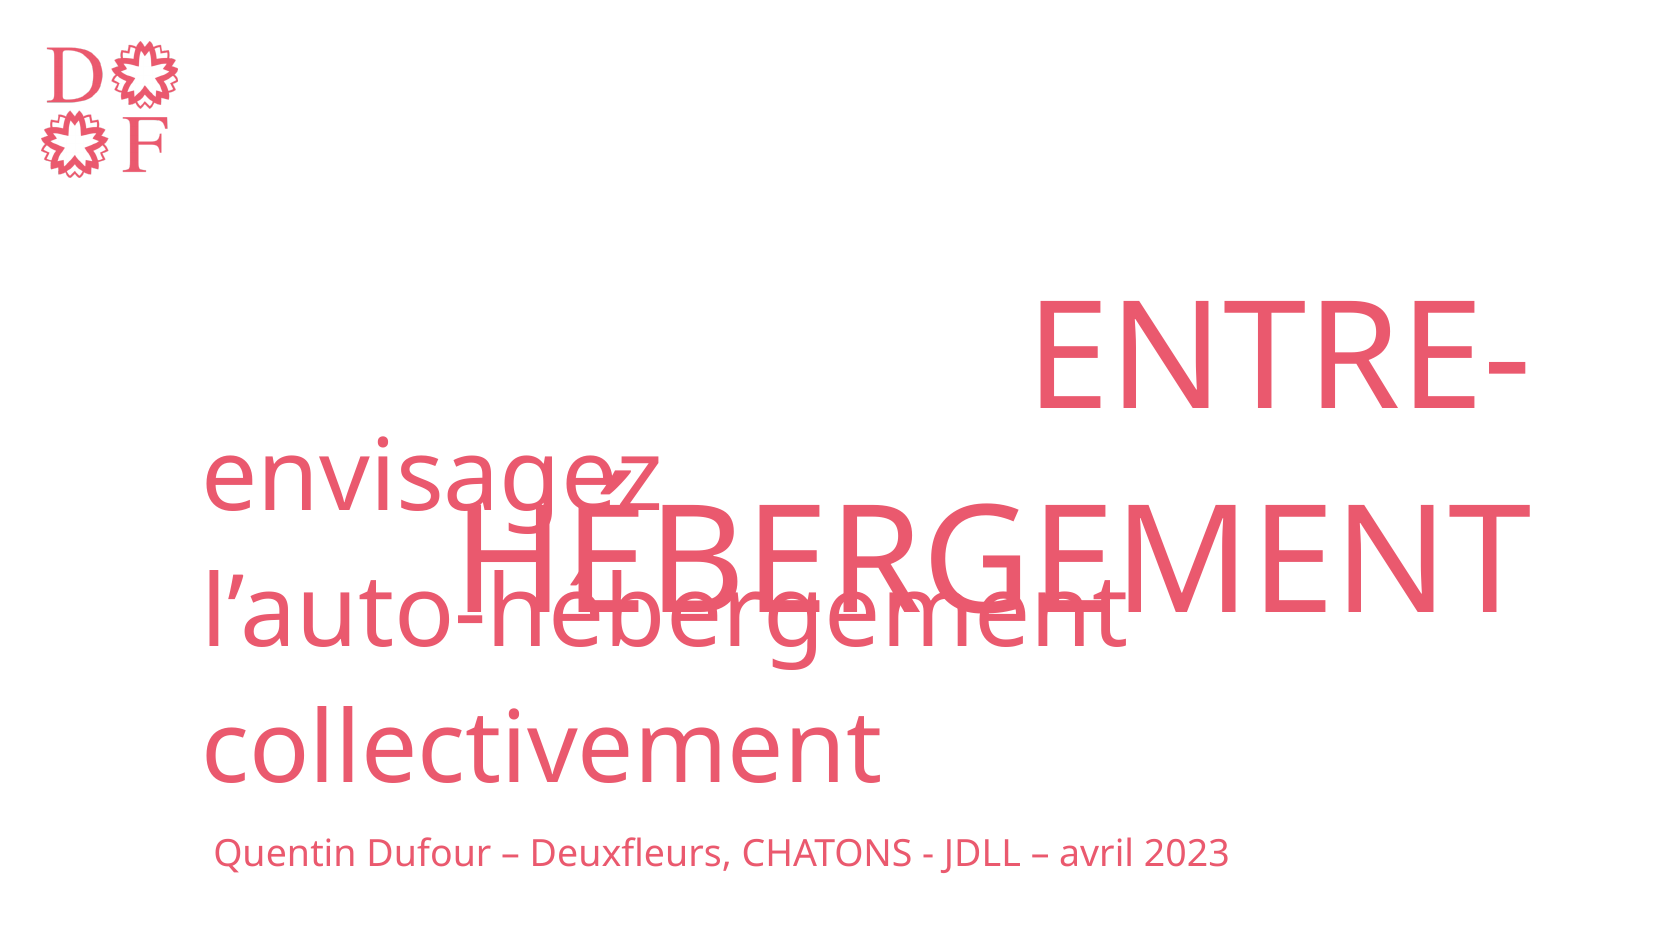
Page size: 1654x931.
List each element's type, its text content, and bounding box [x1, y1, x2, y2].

text_box envisagez l’auto-hébergement collectivement [186, 395, 1548, 728]
text_box ENTRE-HÉBERGEMENT [70, 240, 1548, 438]
picture [41, 41, 178, 178]
text_box Quentin Dufour – Deuxfleurs, CHATONS - JDLL – avril 2023 [198, 819, 1560, 886]
